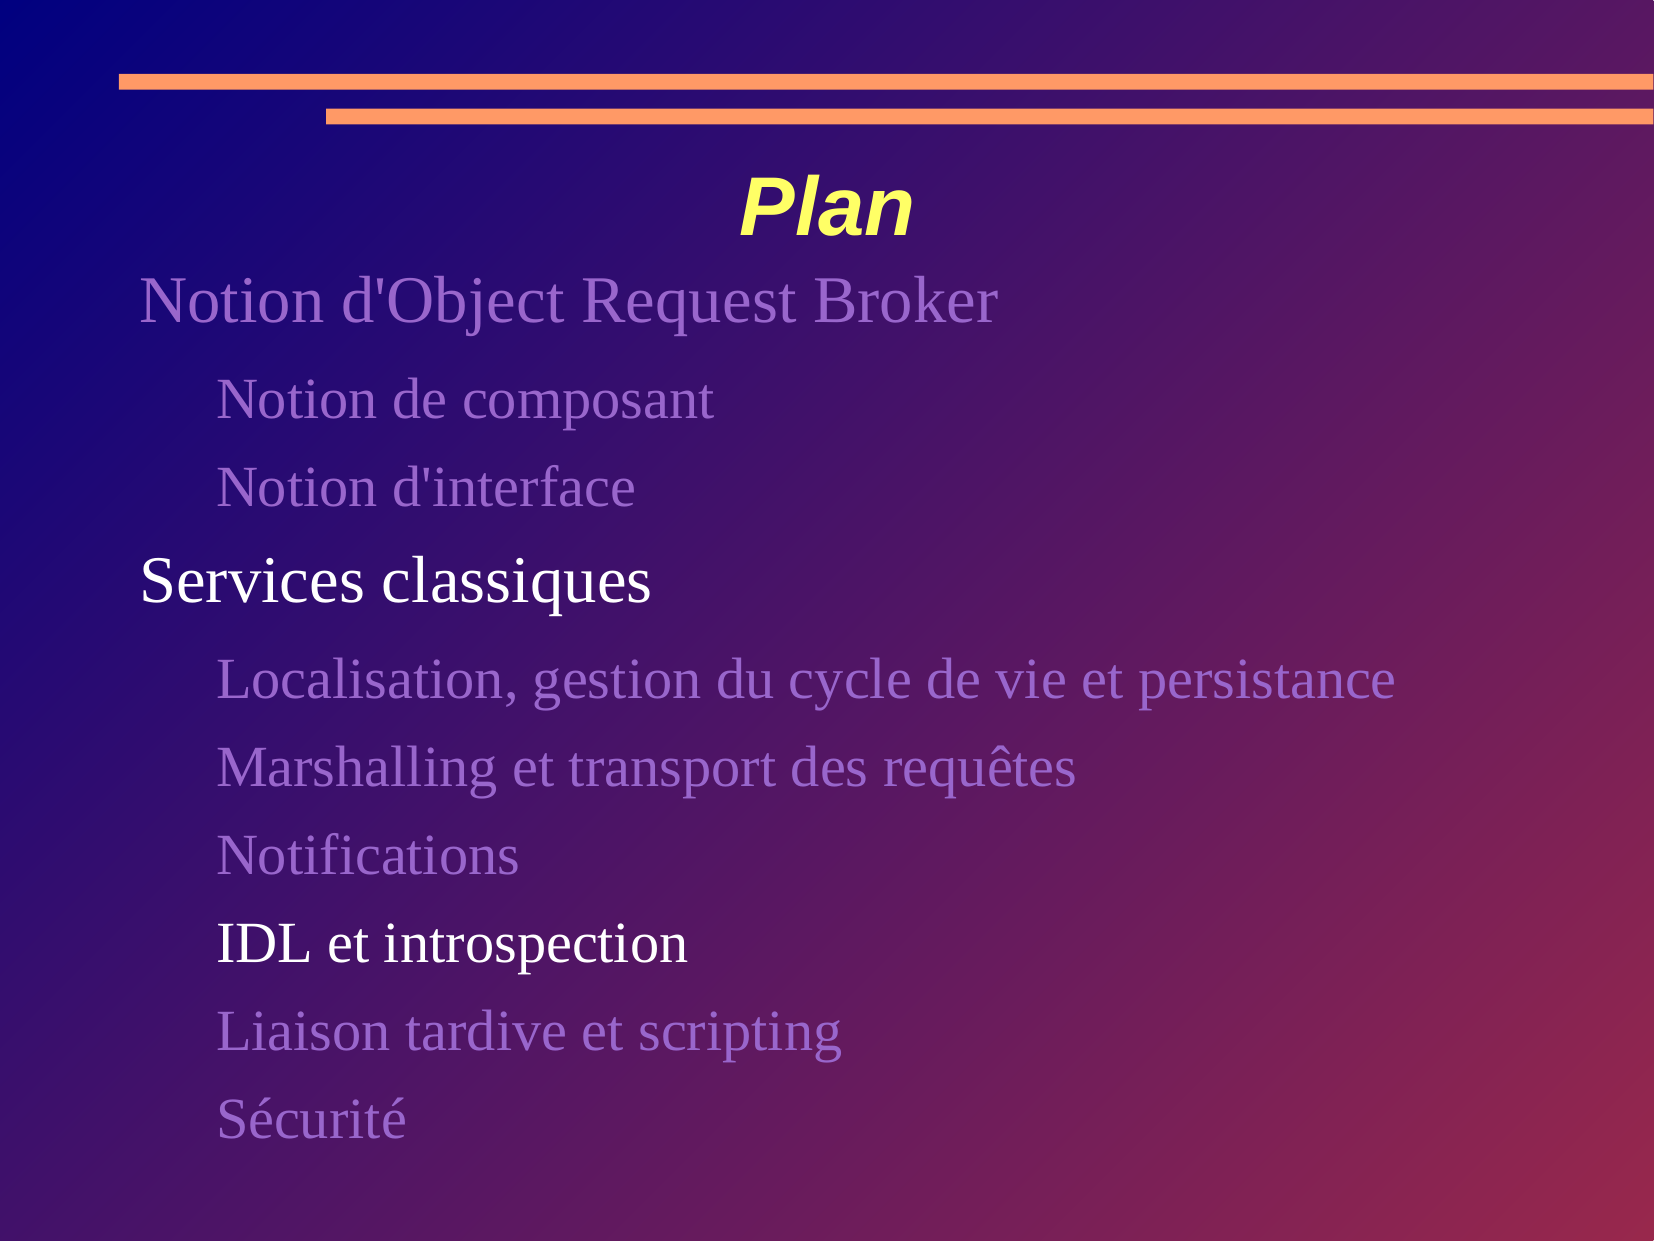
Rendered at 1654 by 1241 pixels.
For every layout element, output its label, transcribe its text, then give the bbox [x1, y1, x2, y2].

list Notion d'Object Request Broker Notion de composant Notion d'interface Services classiques Localisation, gestion du cycle de vie et persistance Marshalling et transport des requêtes Notifications IDL et introspection Liaison tardive et scripting Sécurité [121, 262, 1534, 1152]
title Plan [121, 102, 1534, 262]
